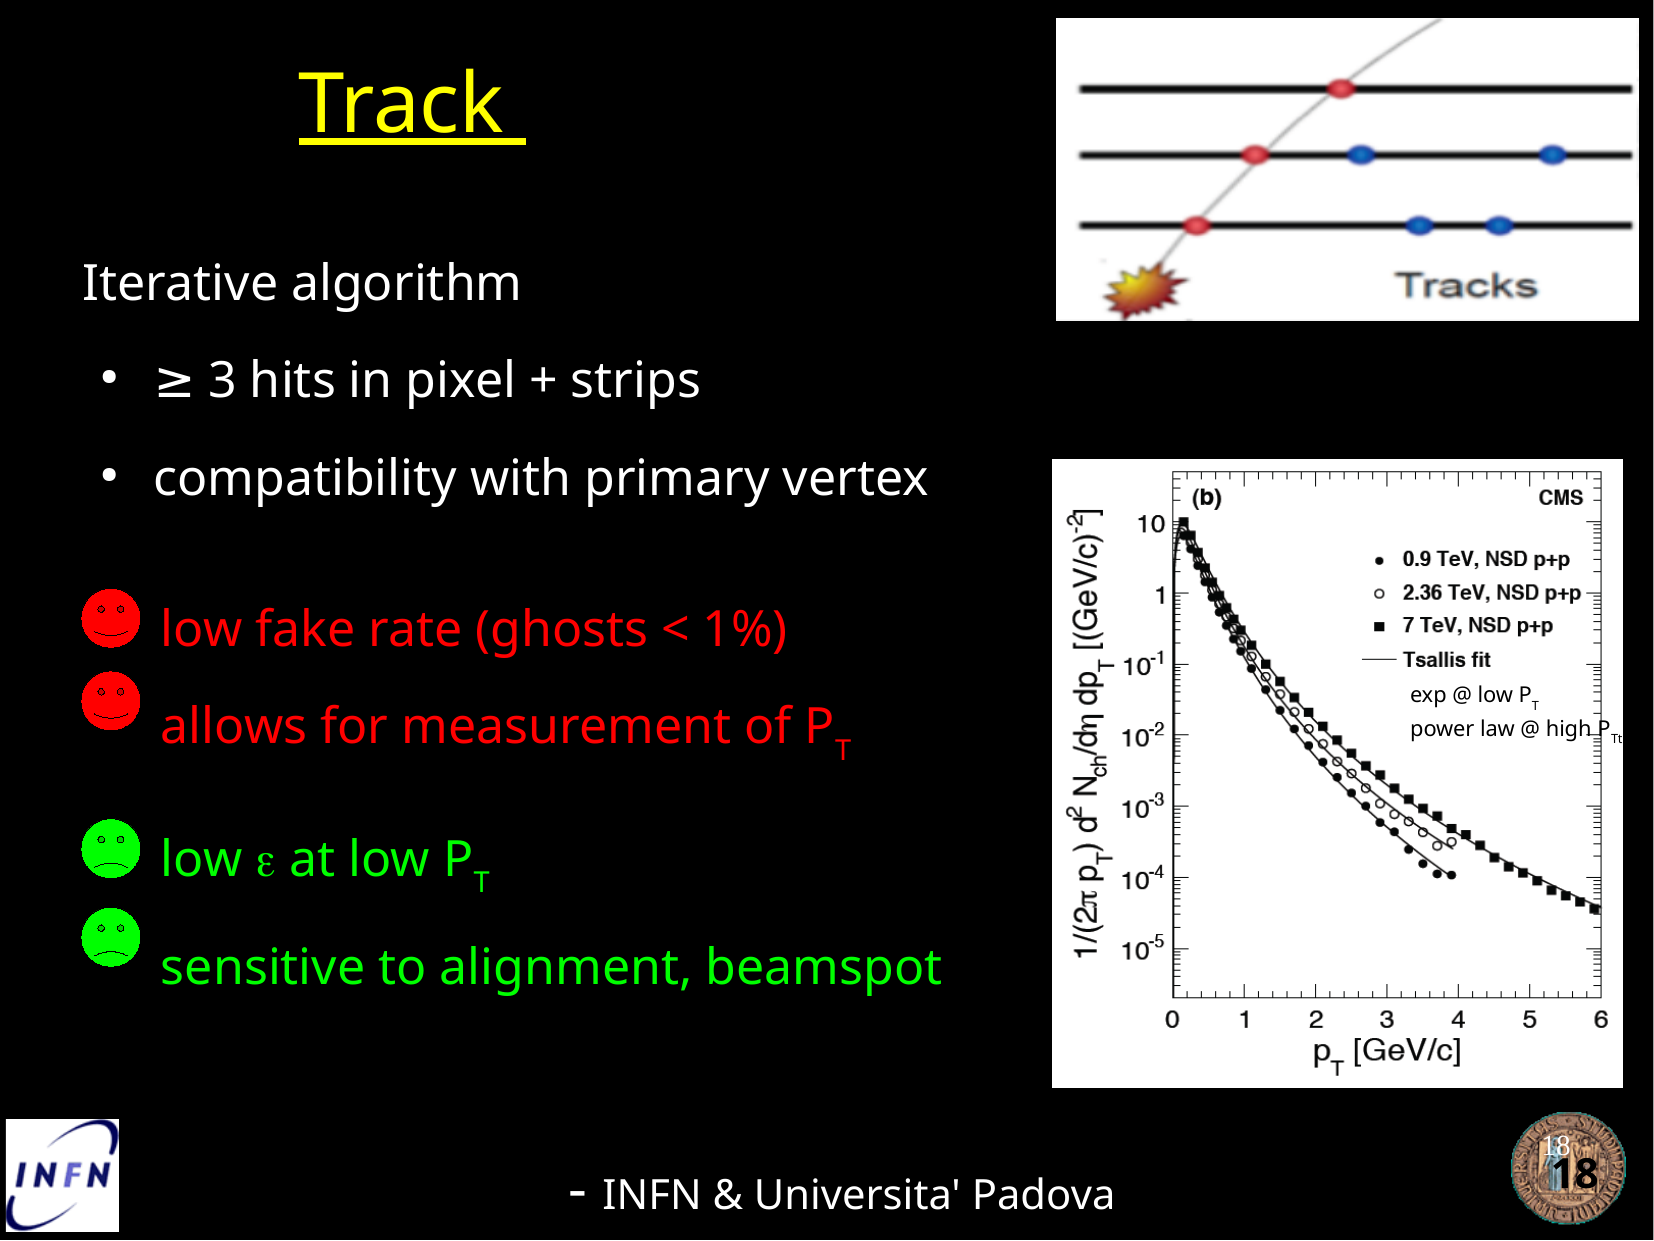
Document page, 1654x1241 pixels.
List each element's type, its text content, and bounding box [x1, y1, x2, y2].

list low fake rate (ghosts < 1%) allows for measurement of PT [82, 494, 1088, 725]
title Track [0, 43, 826, 157]
text_box [80, 907, 141, 968]
text_box [80, 818, 141, 879]
text_box [80, 588, 141, 649]
picture [5, 1119, 119, 1232]
text_box exp @ low PT power law @ high PTt [1395, 672, 1631, 757]
list Iterative algorithm ≥ 3 hits in pixel + strips compatibility with primary vertex [82, 246, 1088, 494]
text_box [80, 670, 141, 725]
picture [1056, 18, 1639, 321]
list low e at low PT sensitive to alignment, beamspot [82, 725, 1088, 1004]
picture [1511, 1111, 1626, 1226]
picture [1052, 459, 1623, 1088]
